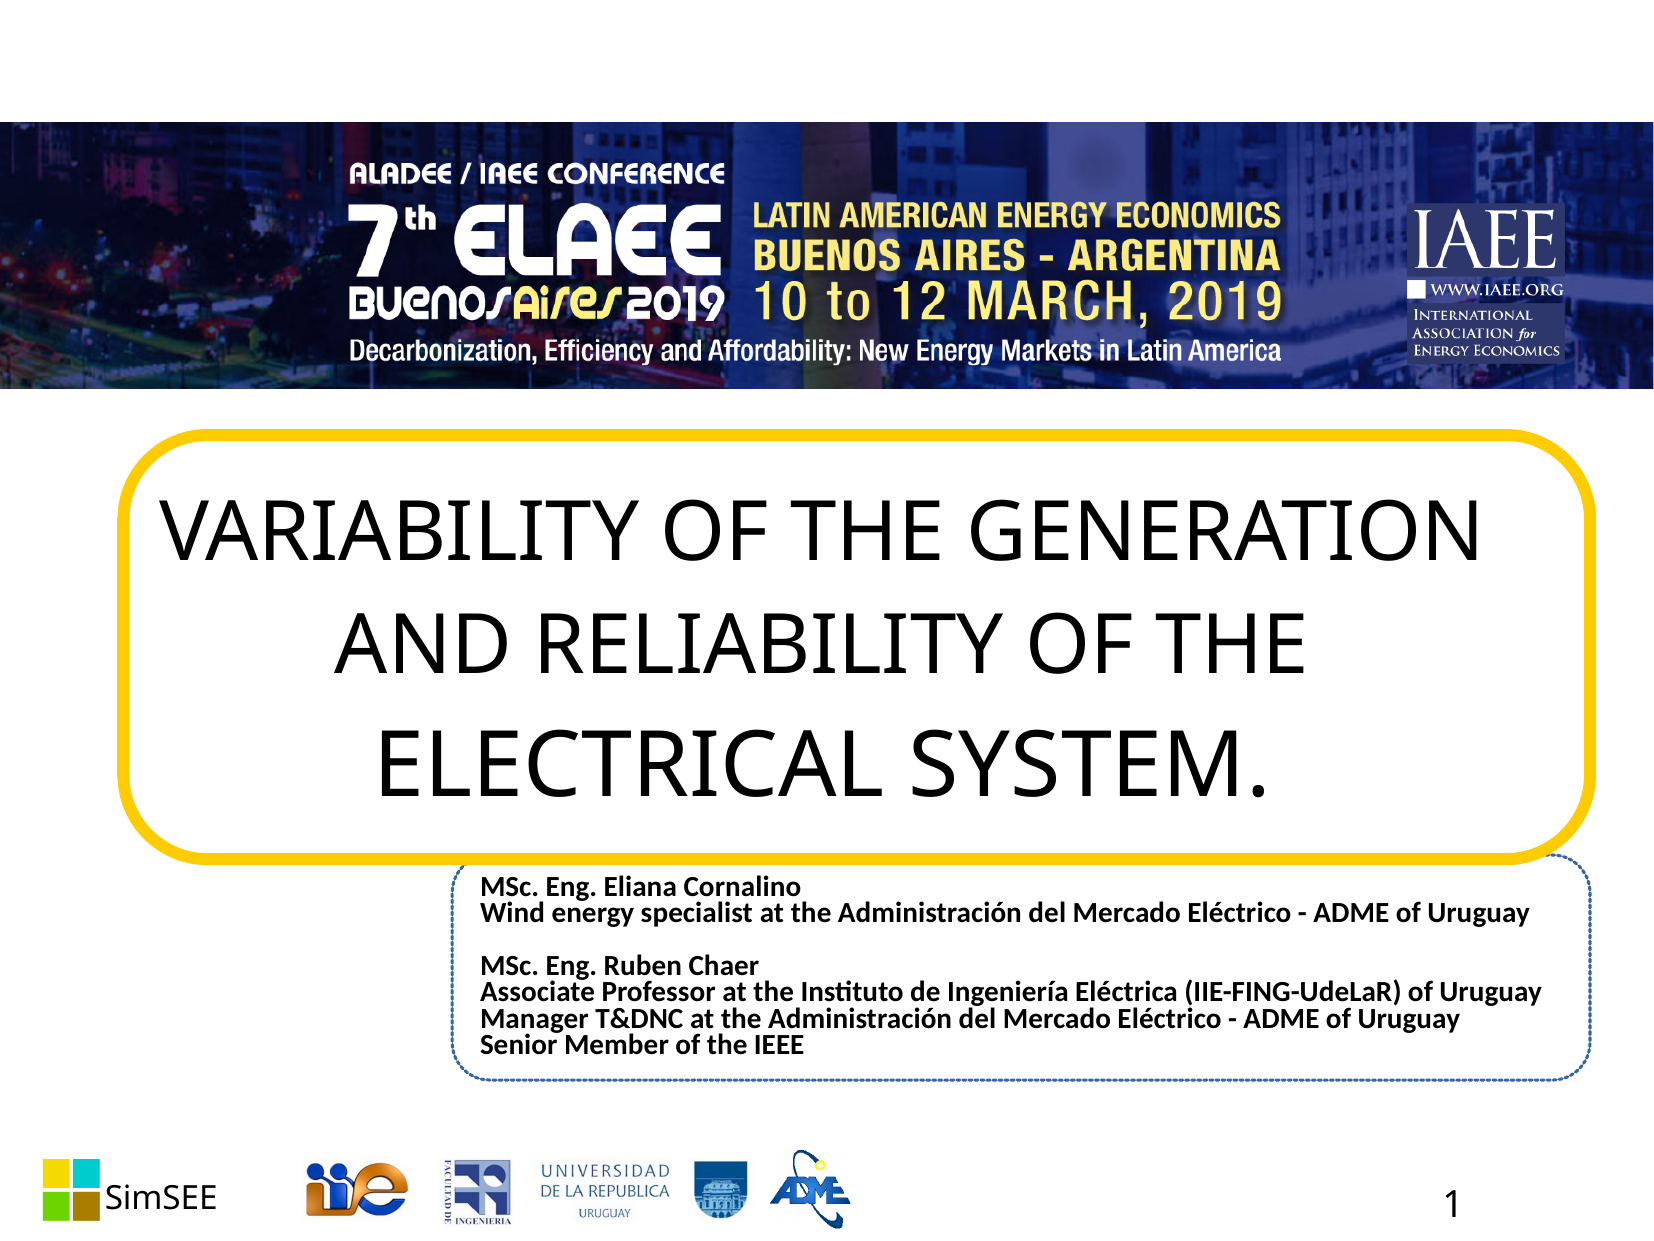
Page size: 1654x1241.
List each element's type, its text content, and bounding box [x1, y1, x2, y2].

text_box VARIABILITY OF THE GENERATION AND RELIABILITY OF THE ELECTRICAL SYSTEM. [123, 435, 1591, 812]
picture [0, 122, 1654, 390]
text_box MSc. Eng. Eliana Cornalino Wind energy specialist at the Administración del Mercado Eléctrico - ADME of Uruguay MSc. Eng. Ruben Chaer Associate Professor at the Instituto de Ingeniería Eléctrica (IIE-FING-UdeLaR) of Uruguay Manager T&DNC at the Administración del Mercado Eléctrico - ADME of Uruguay Senior Member of the IEEE [452, 855, 1591, 1081]
picture [770, 1150, 853, 1230]
picture [41, 1157, 102, 1223]
picture [296, 1154, 753, 1229]
